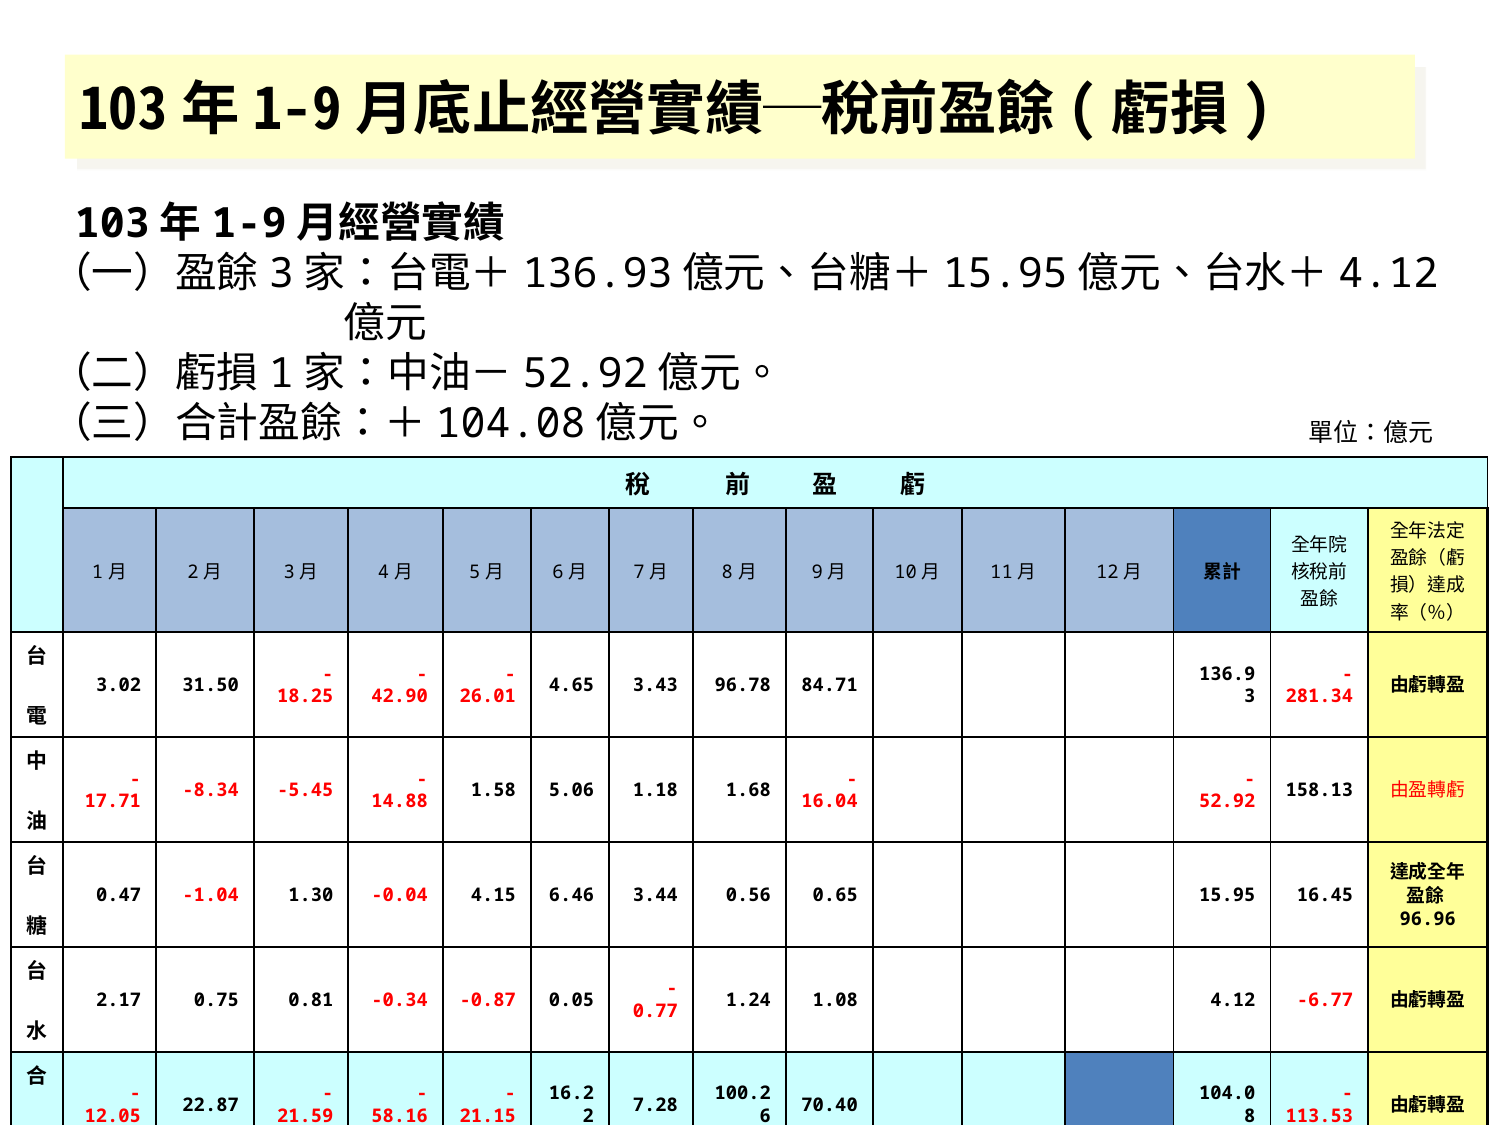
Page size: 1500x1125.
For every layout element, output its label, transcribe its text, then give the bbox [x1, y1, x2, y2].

table_cell [963, 738, 1064, 841]
table_header [12, 458, 62, 631]
table_cell -42.90 [349, 633, 442, 736]
table_cell 10月 [874, 509, 961, 631]
table_cell 7月 [610, 509, 692, 631]
table_cell [1066, 738, 1173, 841]
table_cell 1.30 [255, 843, 347, 946]
table_cell 全年院核稅前盈餘 [1271, 509, 1367, 631]
table_cell [874, 948, 961, 1051]
table_cell 台 電 [12, 633, 62, 736]
table_cell 3月 [255, 509, 347, 631]
table_cell [963, 948, 1064, 1051]
table_cell 1.24 [694, 948, 785, 1051]
table_cell 4月 [349, 509, 442, 631]
table_cell 158.13 [1271, 738, 1367, 841]
table_cell 4.15 [444, 843, 530, 946]
table_cell 5月 [444, 509, 530, 631]
table_cell 12月 [1066, 509, 1173, 631]
table_cell [963, 1053, 1064, 1125]
table_cell 0.65 [787, 843, 872, 946]
table_cell 5.06 [532, 738, 608, 841]
table_cell 15.95 [1174, 843, 1270, 946]
table_cell 96.78 [694, 633, 785, 736]
table_cell 台 糖 [12, 843, 62, 946]
table_cell 8月 [694, 509, 785, 631]
table_cell 7.28 [610, 1053, 692, 1125]
table_cell 6月 [532, 509, 608, 631]
table_cell -18.25 [255, 633, 347, 736]
table_cell 全年法定盈餘（虧損）達成率（％） [1369, 509, 1486, 631]
table_cell [874, 1053, 961, 1125]
table_cell [874, 843, 961, 946]
table_cell [874, 738, 961, 841]
table_cell -26.01 [444, 633, 530, 736]
table_cell -21.59 [255, 1053, 347, 1125]
title 103年1-9月底止經營實績─稅前盈餘(虧損) [64, 54, 1415, 159]
table_cell -1.04 [157, 843, 253, 946]
table_cell -21.15 [444, 1053, 530, 1125]
table_cell 累計 [1174, 509, 1270, 631]
table_cell 31.50 [157, 633, 253, 736]
table_cell 0.81 [255, 948, 347, 1051]
text_box 103年1-9月經營實績 （一）盈餘3家：台電＋136.93億元、台糖＋15.95億元、台水＋4.12億元 （二）虧損1家：中油－52.92億元。 （三）合計盈餘：＋104.08億元。 [35, 188, 1483, 454]
table_cell [963, 633, 1064, 736]
table_cell [874, 633, 961, 736]
table_cell 由虧轉盈 [1369, 948, 1486, 1051]
table_cell 1.18 [610, 738, 692, 841]
table_cell 1.58 [444, 738, 530, 841]
table_cell 1月 [64, 509, 155, 631]
table_cell [1066, 948, 1173, 1051]
table_cell -0.04 [349, 843, 442, 946]
table_cell 合 計 [12, 1053, 62, 1125]
table_cell 3.44 [610, 843, 692, 946]
table_cell 1.08 [787, 948, 872, 1051]
table_cell -0.87 [444, 948, 530, 1051]
table_cell -6.77 [1271, 948, 1367, 1051]
table_cell 84.71 [787, 633, 872, 736]
table_cell -52.92 [1174, 738, 1270, 841]
table_cell 16.22 [532, 1053, 608, 1125]
table_cell 達成全年盈餘96.96 [1369, 843, 1486, 946]
table_cell -0.77 [610, 948, 692, 1051]
table_cell 22.87 [157, 1053, 253, 1125]
table_cell 中 油 [12, 738, 62, 841]
table_cell 104.08 [1174, 1053, 1270, 1125]
table_cell -0.34 [349, 948, 442, 1051]
table_cell -16.04 [787, 738, 872, 841]
table_cell 2.17 [64, 948, 155, 1051]
table_cell [1066, 633, 1173, 736]
table_cell 9月 [787, 509, 872, 631]
table_cell -113.53 [1271, 1053, 1367, 1125]
table_cell -12.05 [64, 1053, 155, 1125]
table_cell 由虧轉盈 [1369, 1053, 1486, 1125]
table_cell [1066, 843, 1173, 946]
table_cell 4.65 [532, 633, 608, 736]
table_cell 6.46 [532, 843, 608, 946]
table_cell -14.88 [349, 738, 442, 841]
table_cell -17.71 [64, 738, 155, 841]
table_cell -58.16 [349, 1053, 442, 1125]
table_cell 3.02 [64, 633, 155, 736]
table_cell [963, 843, 1064, 946]
text_box 單位：億元 [1293, 408, 1471, 454]
table_cell 0.05 [532, 948, 608, 1051]
slide_number <編號> [1489, 1084, 1500, 1124]
table_cell 0.47 [64, 843, 155, 946]
table_cell 0.75 [157, 948, 253, 1051]
table_cell [1066, 1053, 1173, 1125]
table_cell 136.93 [1174, 633, 1270, 736]
table_cell 2月 [157, 509, 253, 631]
table_cell -8.34 [157, 738, 253, 841]
table_cell 由盈轉虧 [1369, 738, 1486, 841]
table_cell -5.45 [255, 738, 347, 841]
table_cell 16.45 [1271, 843, 1367, 946]
table_cell 台 水 [12, 948, 62, 1051]
table_cell -281.34 [1271, 633, 1367, 736]
table_cell 11月 [963, 509, 1064, 631]
table_cell 70.40 [787, 1053, 872, 1125]
table_cell 0.56 [694, 843, 785, 946]
table_cell 1.68 [694, 738, 785, 841]
table_cell 100.26 [694, 1053, 785, 1125]
table_cell 3.43 [610, 633, 692, 736]
table_cell 4.12 [1174, 948, 1270, 1051]
table_cell 由虧轉盈 [1369, 633, 1486, 736]
table_header 稅 前 盈 虧 [64, 458, 1487, 507]
